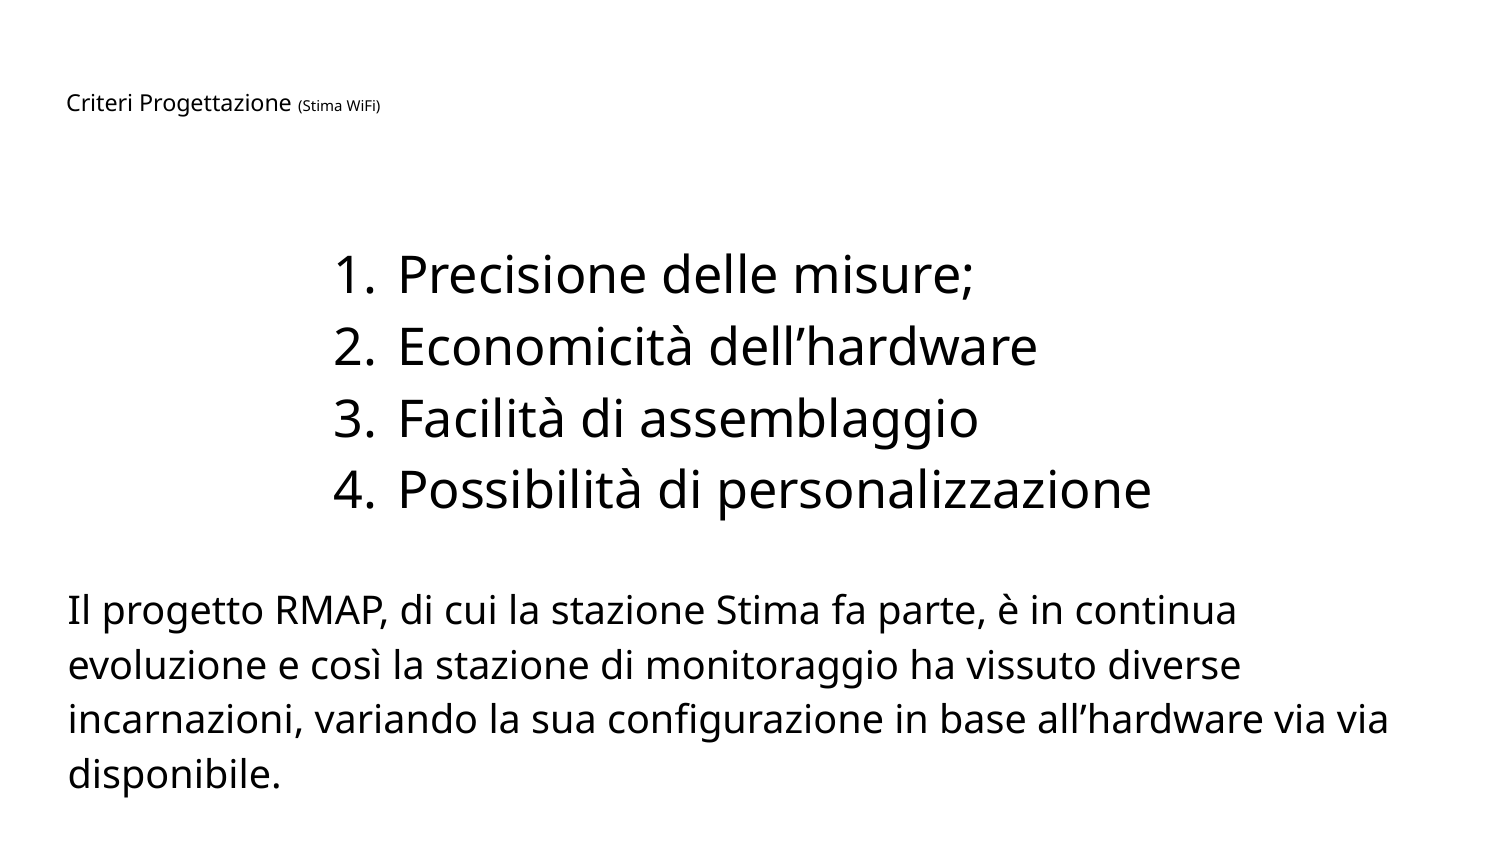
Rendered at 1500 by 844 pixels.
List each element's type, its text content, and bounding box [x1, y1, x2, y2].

list Precisione delle misure; Economicità dell’hardware Facilità di assemblaggio Possibilità di personalizzazione [307, 217, 1449, 562]
title Criteri Progettazione (Stima WiFi) [51, 72, 1449, 167]
text_box Il progetto RMAP, di cui la stazione Stima fa parte, è in continua evoluzione e così la stazione di monitoraggio ha vissuto diverse incarnazioni, variando la sua configurazione in base all’hardware via via disponibile. [52, 562, 1449, 812]
